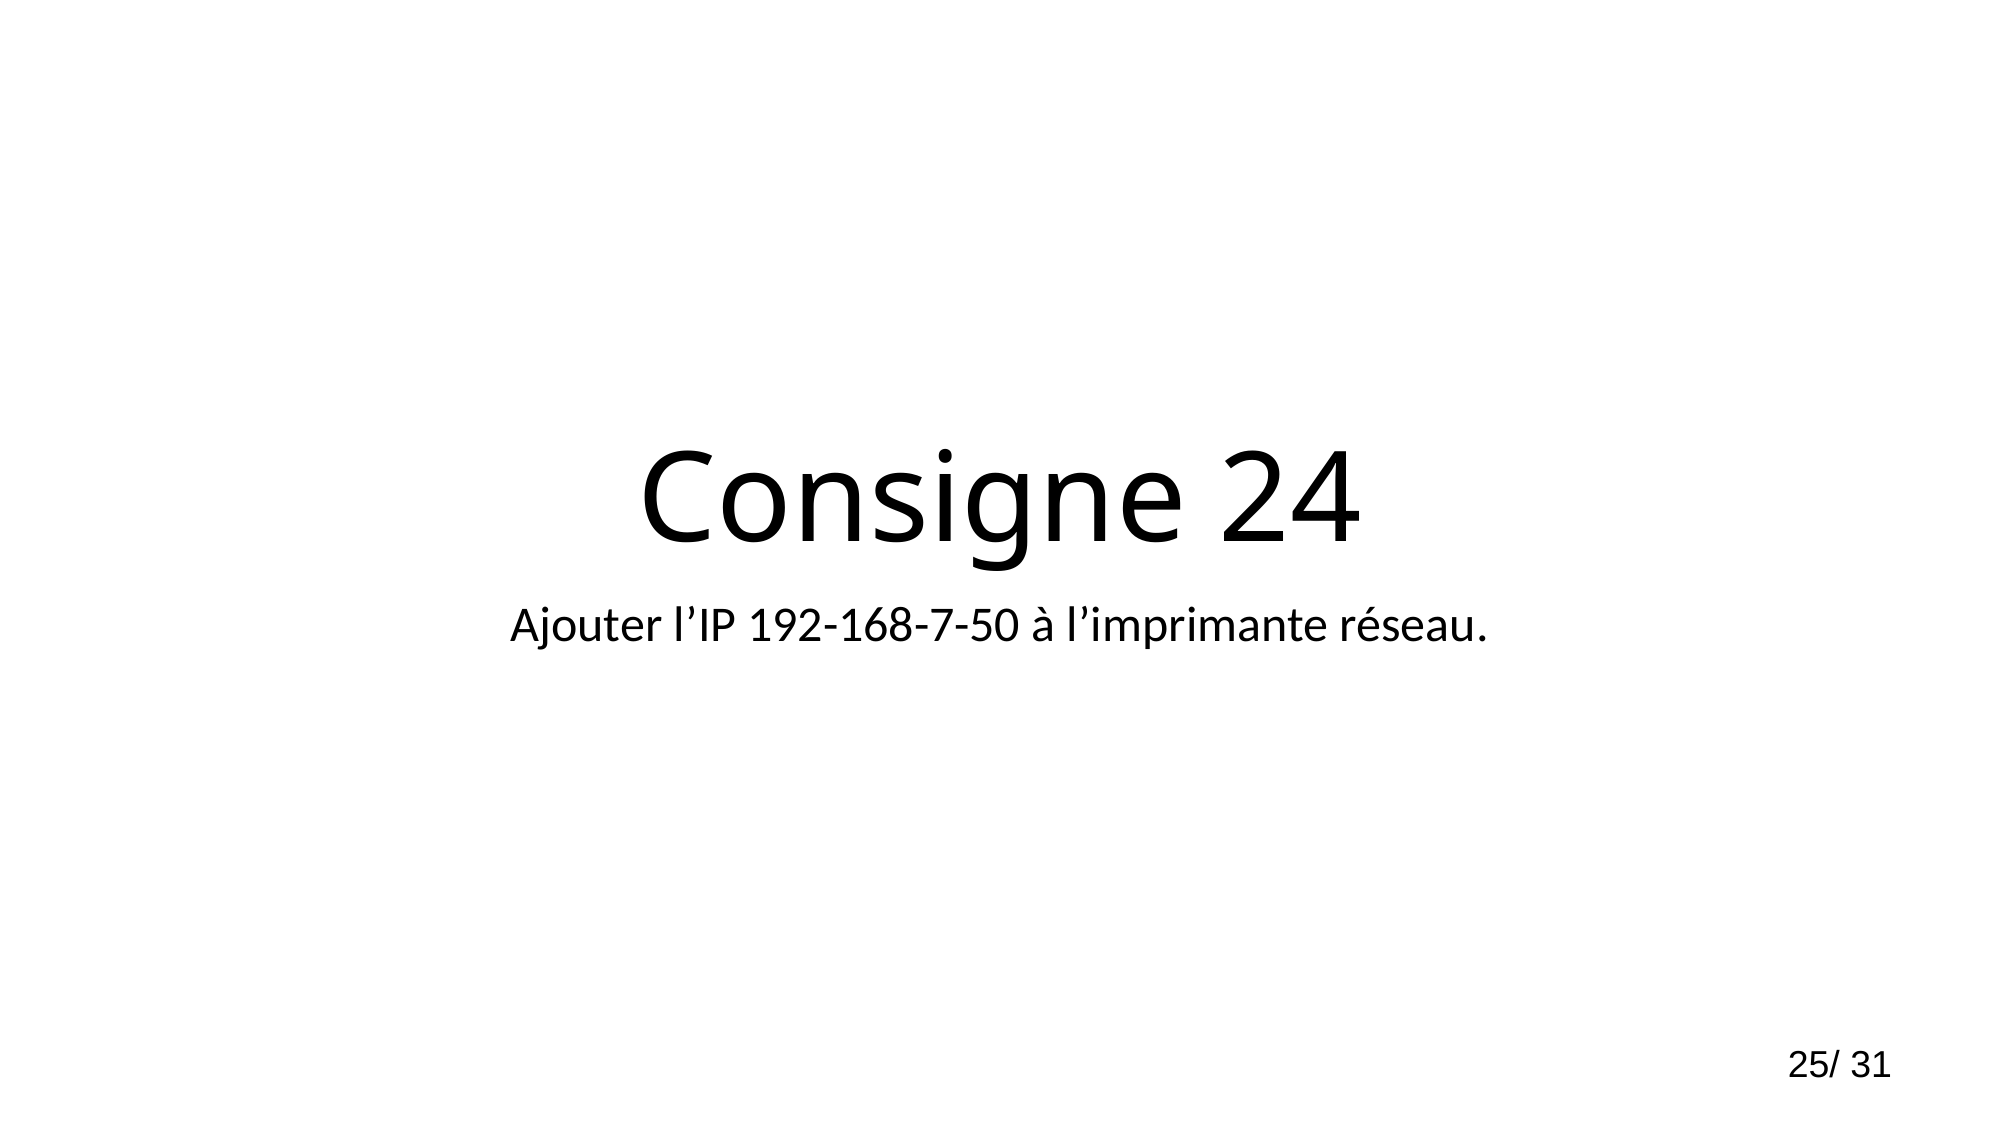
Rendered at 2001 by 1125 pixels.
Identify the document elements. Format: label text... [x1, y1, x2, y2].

text_box 31/ 31 [1830, 1035, 1979, 1093]
title Consigne 24 [249, 184, 1750, 576]
subtitle Ajouter l’IP 192-168-7-50 à l’imprimante réseau. [249, 590, 1750, 863]
